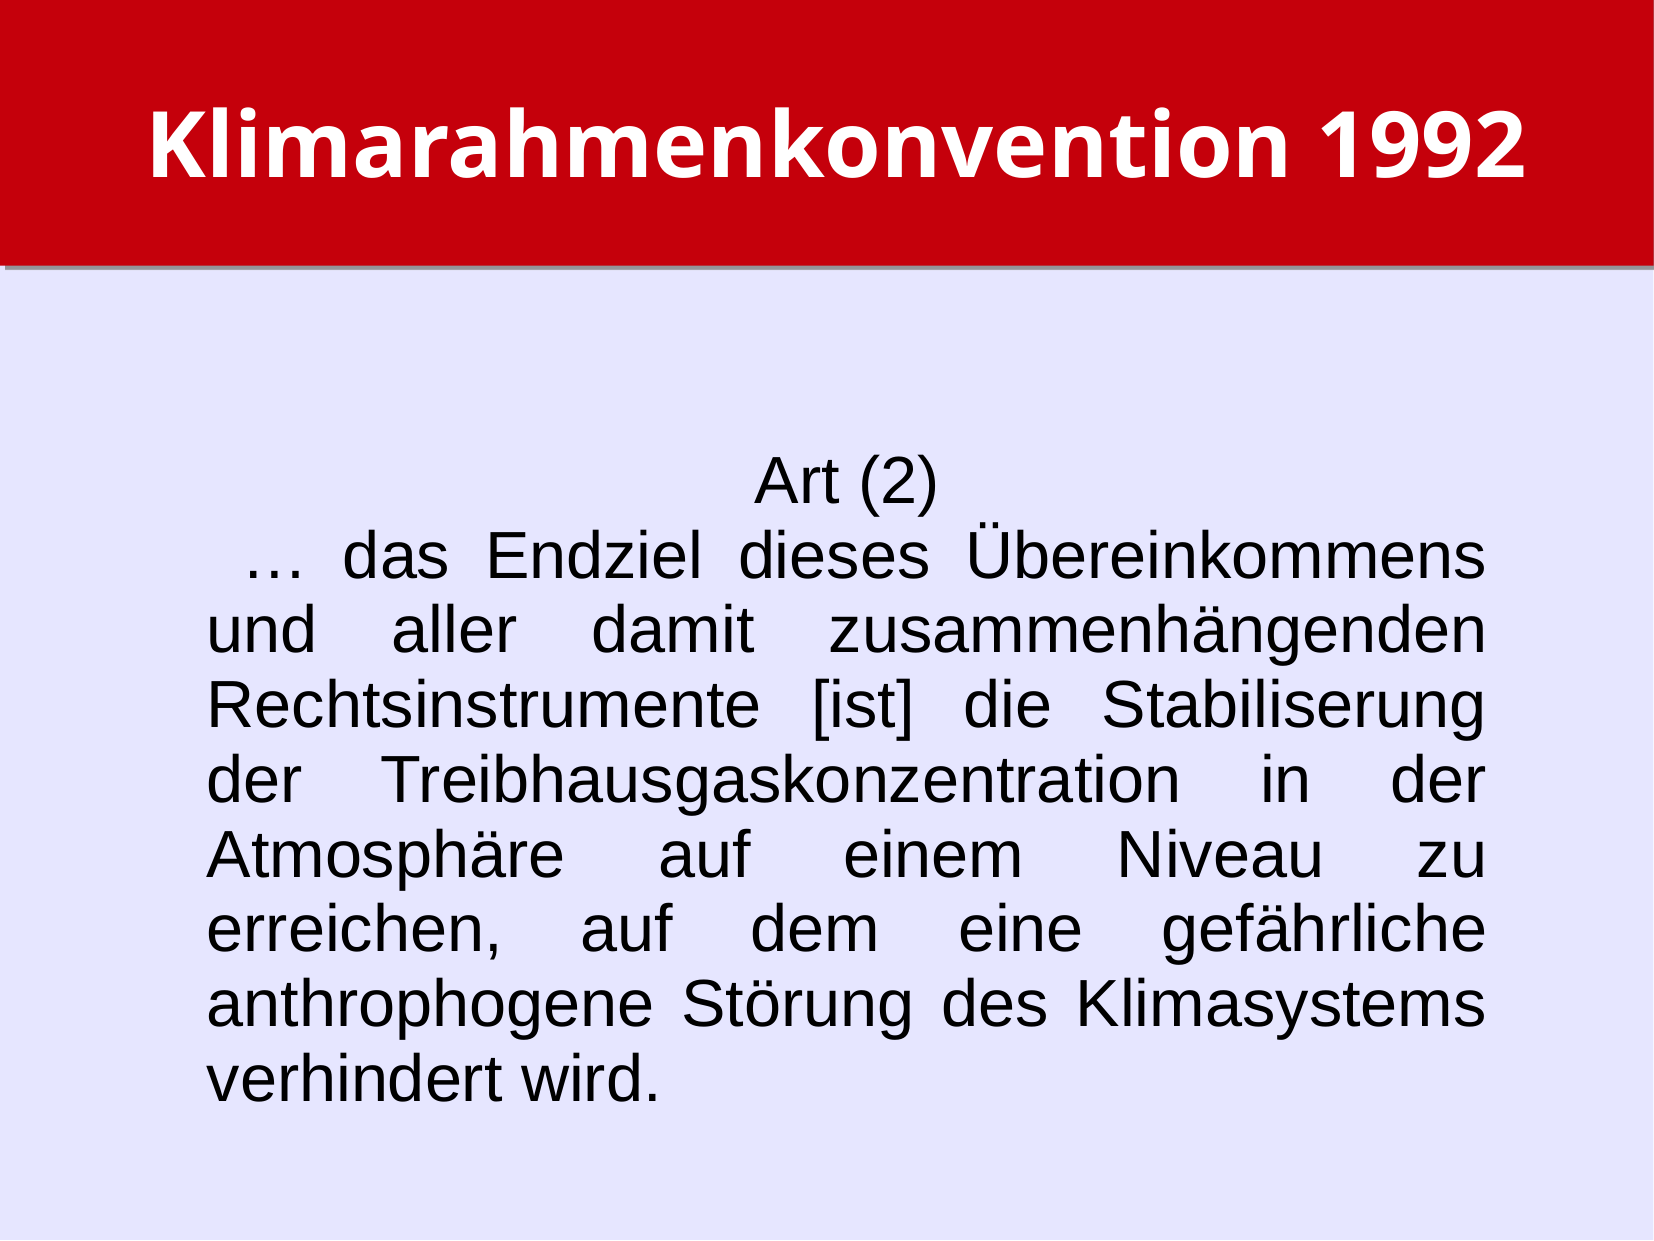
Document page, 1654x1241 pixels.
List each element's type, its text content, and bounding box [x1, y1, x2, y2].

title Klimarahmenkonvention 1992 [139, 37, 1535, 246]
subtitle Art (2) … das Endziel dieses Übereinkommens und aller damit zusammenhängenden Rechtsinstrumente [ist] die Stabiliserung der Treibhausgaskonzentration in der Atmosphäre auf einem Niveau zu erreichen, auf dem eine gefährliche anthrophogene Störung des Klimasystems verhindert wird. [206, 377, 1488, 1182]
